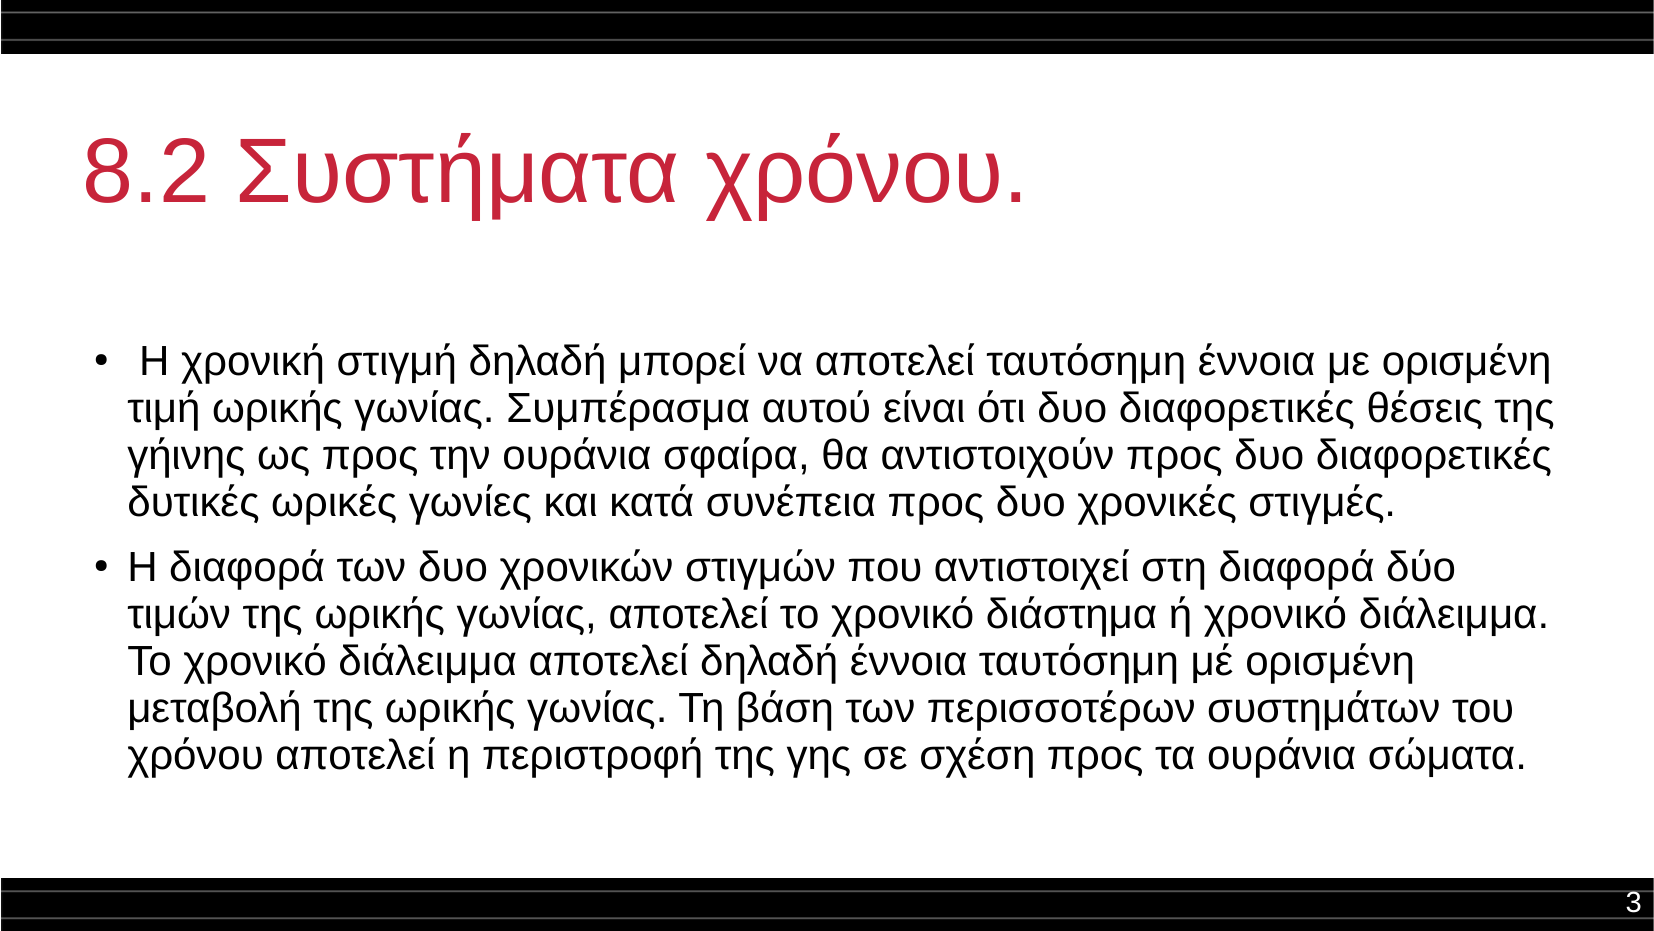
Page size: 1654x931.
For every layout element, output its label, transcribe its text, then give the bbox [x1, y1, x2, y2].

title 8.2 Συστήματα χρόνου. [82, 92, 1571, 249]
list Η χρονική στιγμή δηλαδή μπορεί να αποτελεί ταυτόσημη έννοια με ορισμένη τιμή ωρικής γωνίας. Συμπέρασμα αυτού είναι ότι δυο διαφορετικές θέσεις της γήινης ως προς την ουράνια σφαίρα, θα αντιστοιχούν προς δυο διαφορετικές δυτικές ωρικές γωνίες και κατά συνέπεια προς δυο χρονικές στιγμές. Η διαφορά των δυο χρονικών στιγμών που αντιστοιχεί στη διαφορά δύο τιμών της ωρικής γωνίας, αποτελεί το χρονικό διάστημα ή χρονικό διάλειμμα. Το χρονικό διάλειμμα αποτελεί δηλαδή έννοια ταυτόσημη μέ ορισμένη μεταβολή της ωρικής γωνίας. Τη βάση των περισσοτέρων συστημάτων του χρόνου αποτελεί η περιστροφή της γης σε σχέση προς τα ουράνια σώματα. [82, 271, 1571, 851]
picture [1, 878, 1654, 931]
picture [1, 0, 1654, 54]
